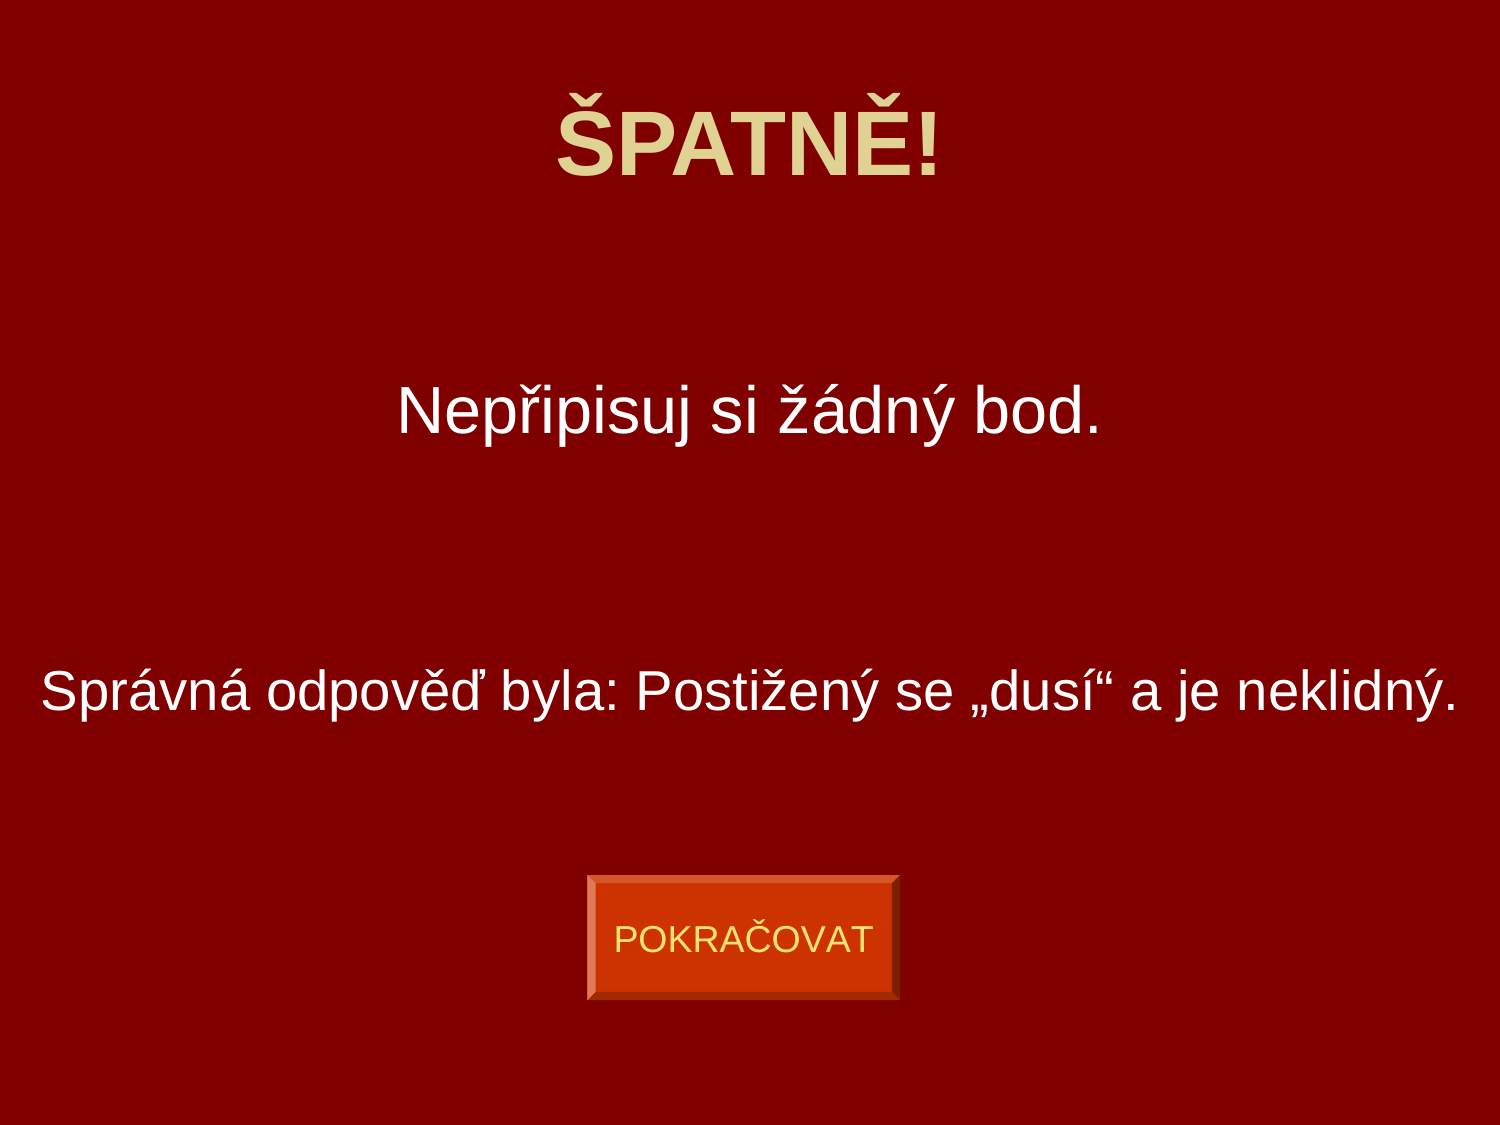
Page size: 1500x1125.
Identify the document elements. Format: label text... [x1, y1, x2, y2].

list Nepřipisuj si žádný bod. Správná odpověď byla: Postižený se „dusí“ a je neklidný. [0, 262, 1500, 1006]
text_box POKRAČOVAT [596, 884, 891, 991]
title ŠPATNĚ! [75, 45, 1426, 233]
